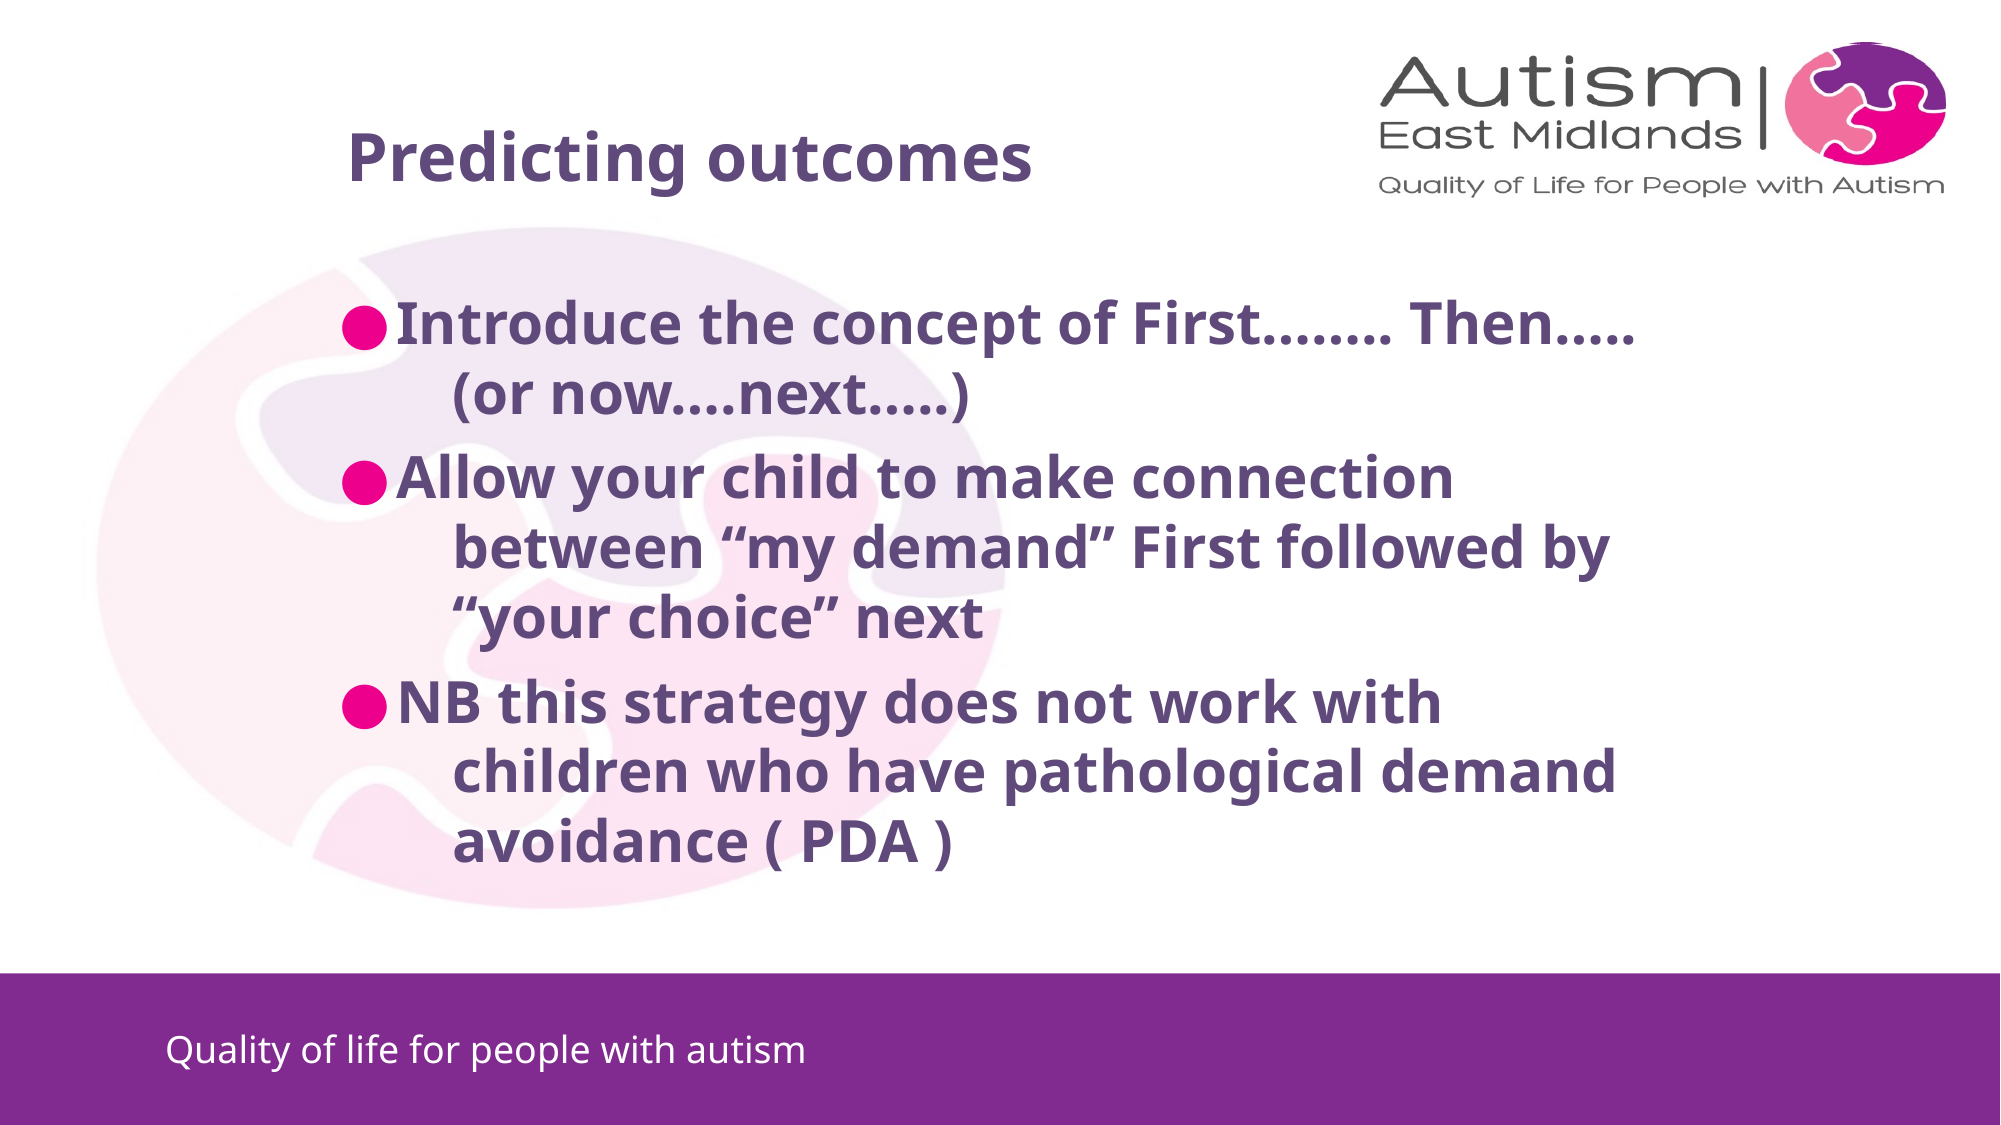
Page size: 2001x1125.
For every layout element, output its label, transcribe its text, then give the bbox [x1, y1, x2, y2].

title Predicting outcomes [331, 31, 1682, 279]
list Introduce the concept of First…….. Then….. (or now….next…..) Allow your child to make connection between “my demand” First followed by “your choice” next NB this strategy does not work with children who have pathological demand avoidance ( PDA ) [324, 278, 1675, 941]
